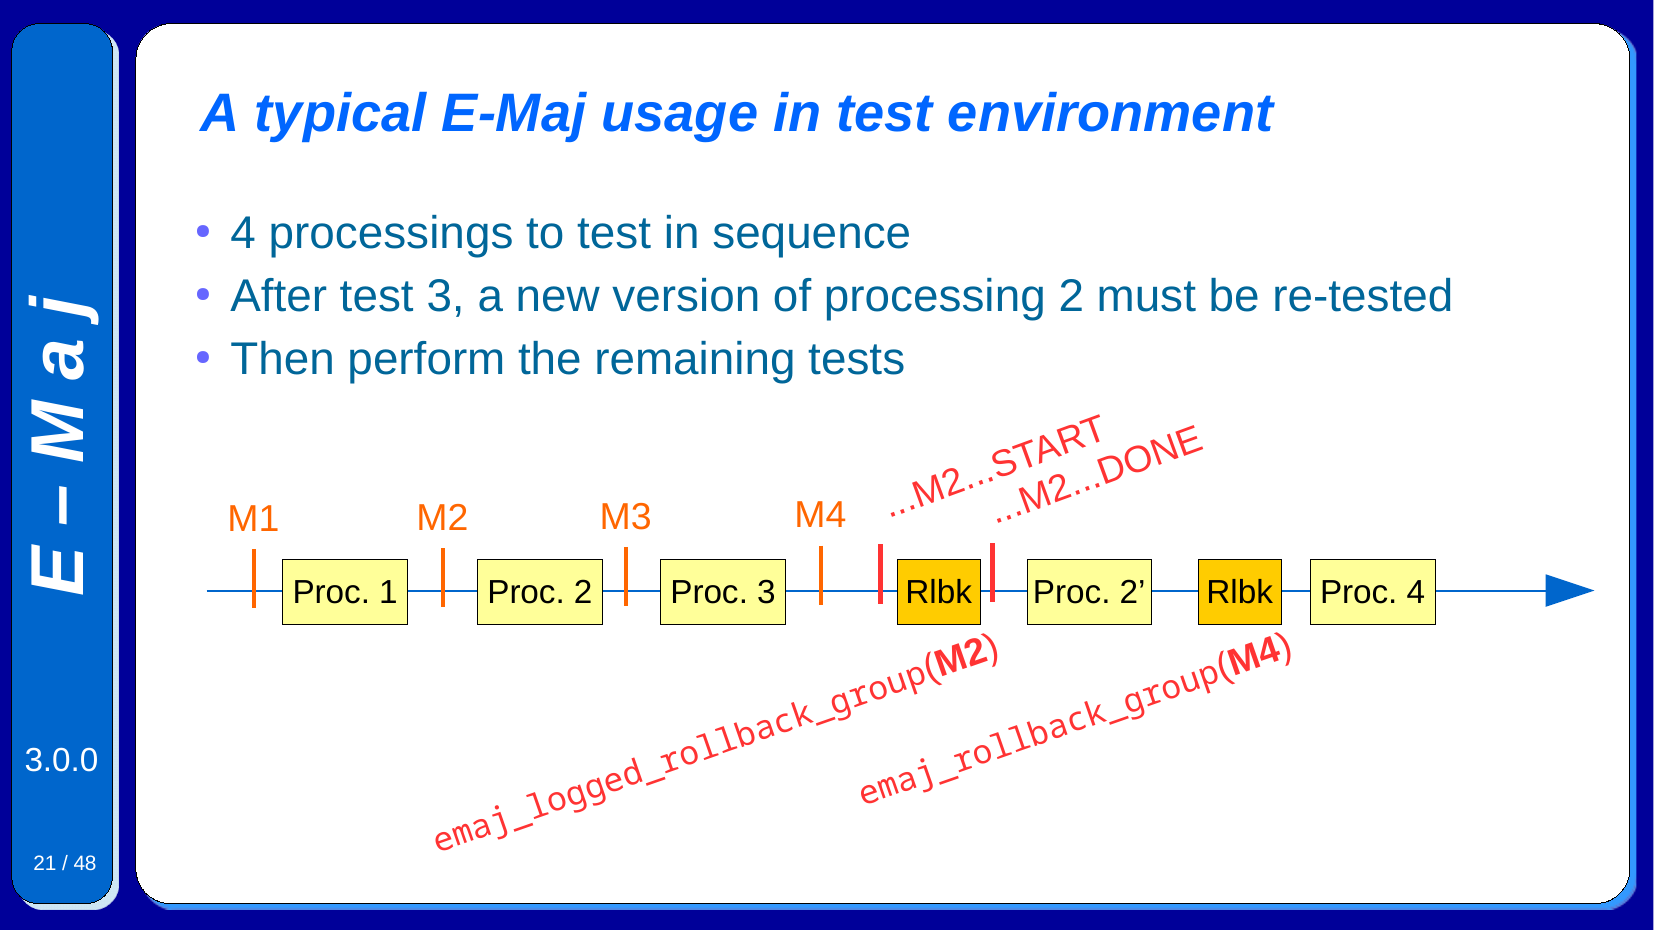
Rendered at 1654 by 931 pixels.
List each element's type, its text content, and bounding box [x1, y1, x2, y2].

text_box M1 [212, 490, 295, 547]
text_box M2 [401, 488, 484, 546]
text_box M3 [584, 487, 667, 545]
text_box emaj_rollback_group(M4) [834, 609, 1318, 837]
title A typical E-Maj usage in test environment [200, 34, 1575, 191]
text_box emaj_logged_rollback_group(M2) [409, 610, 1025, 884]
text_box Proc. 2 [477, 559, 603, 625]
text_box M4 [779, 486, 862, 544]
text_box Proc. 1 [282, 559, 408, 625]
text_box ...M2...DONE [967, 404, 1225, 545]
text_box Rlbk [897, 559, 981, 625]
text_box Proc. 2’ [1027, 559, 1152, 625]
text_box Proc. 3 [660, 559, 786, 625]
text_box ...M2...START [860, 394, 1123, 539]
text_box Proc. 4 [1310, 559, 1436, 625]
text_box Rlbk [1198, 559, 1282, 625]
list 4 processings to test in sequence After test 3, a new version of processing 2 must be re-tested Then perform the remaining tests [177, 206, 1587, 385]
